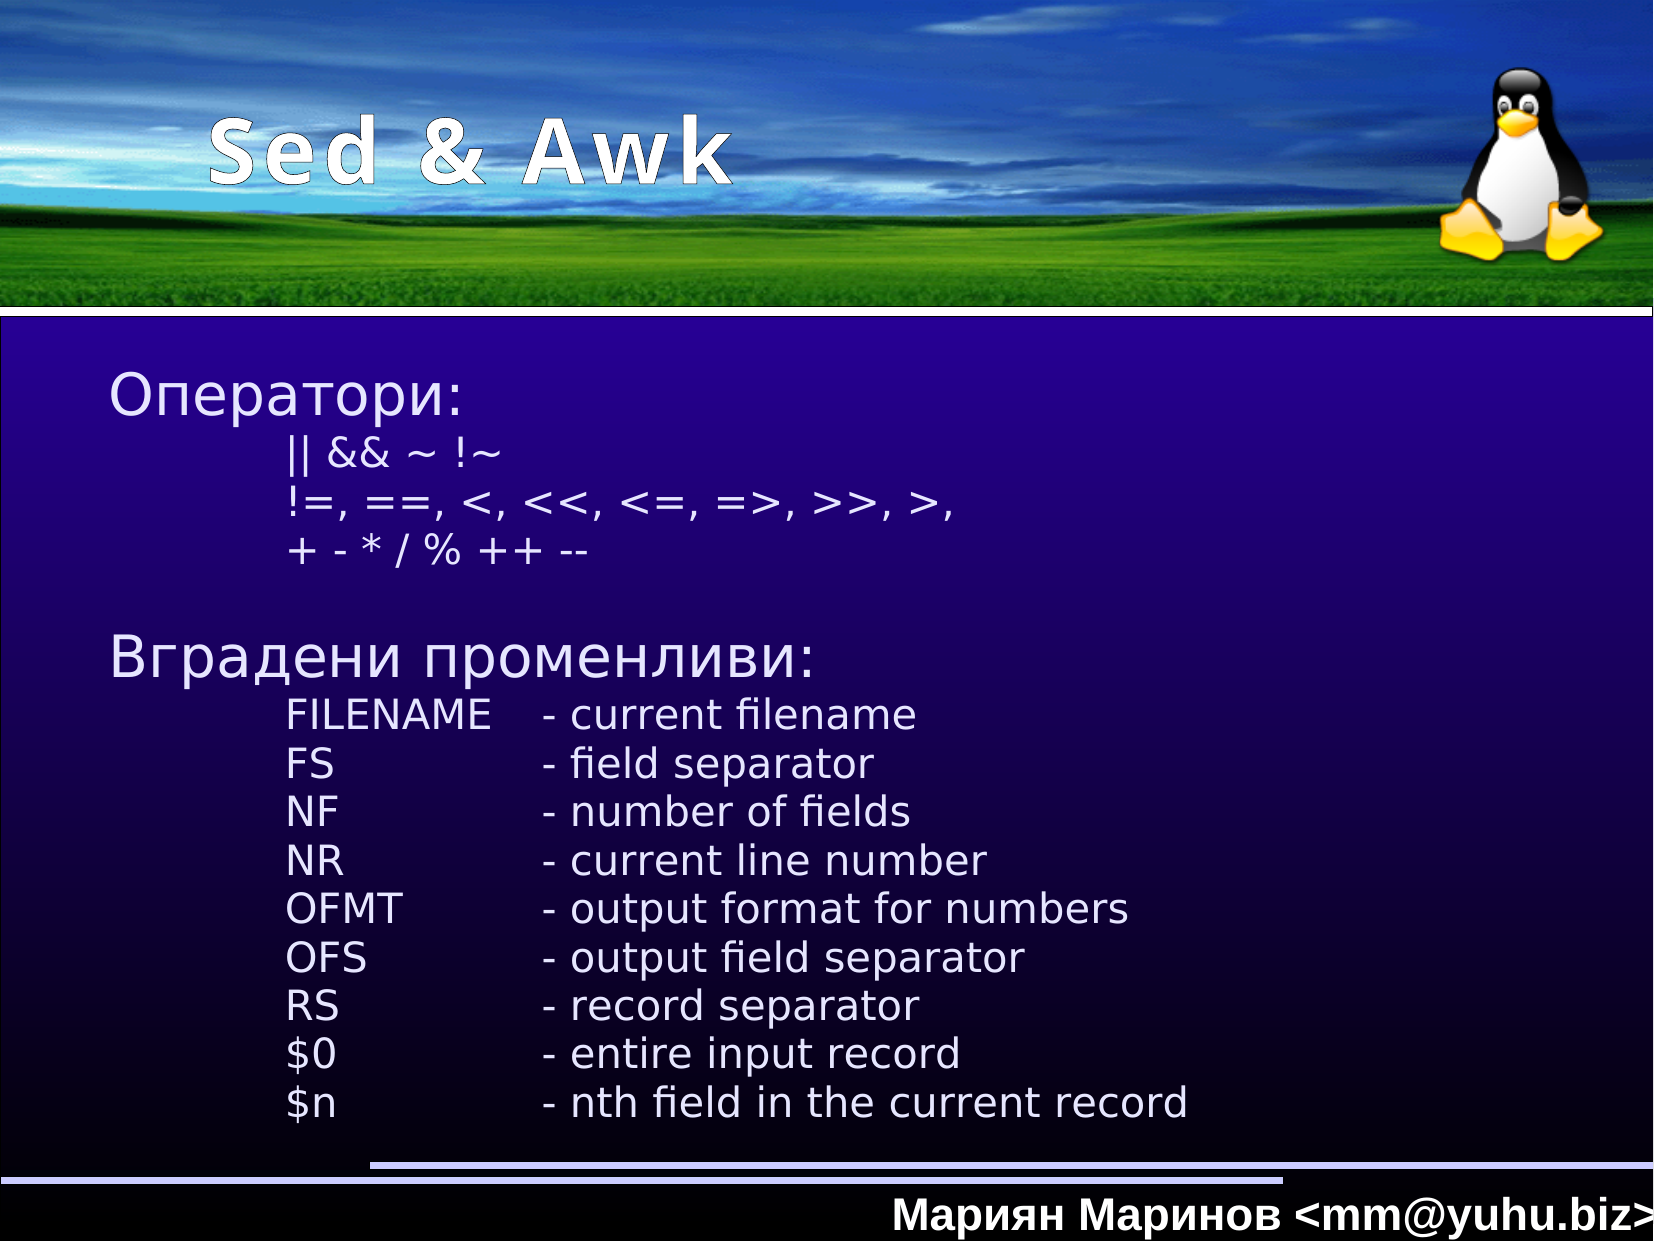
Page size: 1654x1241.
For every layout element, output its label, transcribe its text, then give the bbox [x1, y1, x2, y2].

list Оператори: || && ~ !~ !=, ==, <, <<, <=, =>, >>, >, + - * / % ++ -- Вградени променливи: FILENAME - current filename FS - field separator NF - number of fields NR - current line number OFMT - output format for numbers OFS - output field separator RS - record separator $0 - entire input record $n - nth field in the current record [36, 361, 1464, 1128]
title Sed & Awk [206, 44, 1416, 252]
picture [0, 0, 1653, 306]
text_box Мариян Маринов <mm@yuhu.biz> [891, 1189, 1653, 1241]
text_box [0, 306, 1653, 1224]
